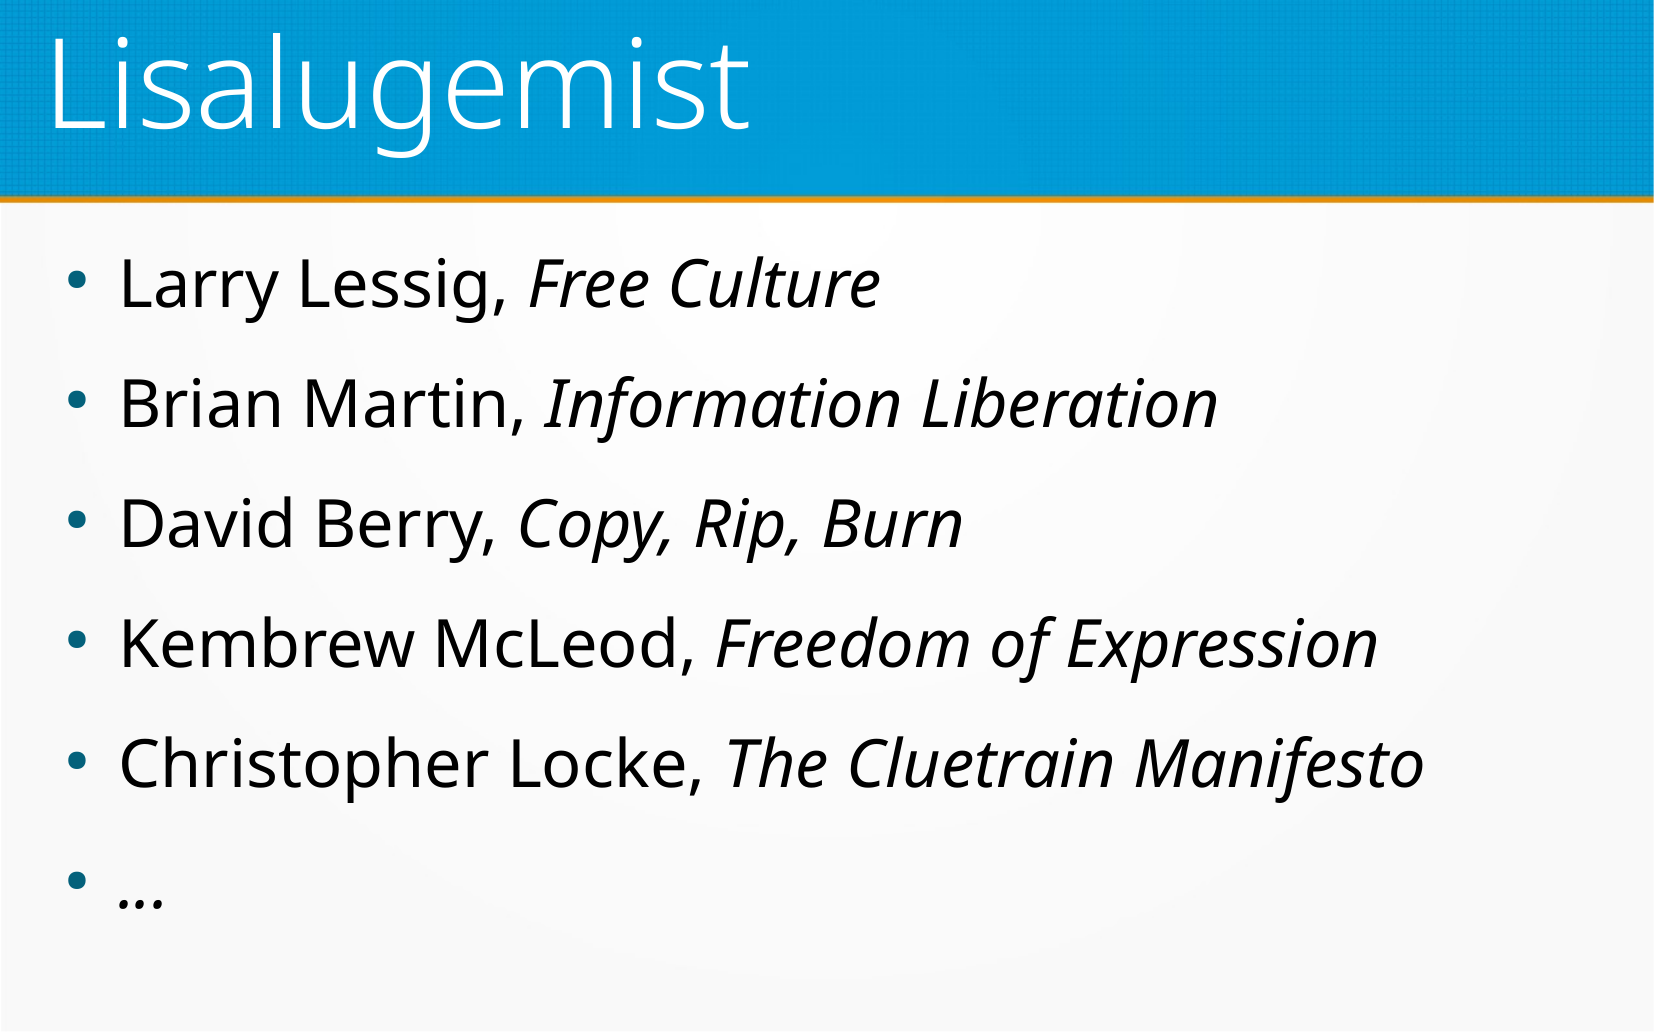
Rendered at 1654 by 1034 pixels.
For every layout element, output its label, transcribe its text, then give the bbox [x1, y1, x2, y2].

title Lisalugemist [43, 0, 1619, 166]
list Larry Lessig, Free Culture Brian Martin, Information Liberation David Berry, Copy, Rip, Burn Kembrew McLeod, Freedom of Expression Christopher Locke, The Cluetrain Manifesto ... [47, 236, 1607, 1002]
picture [0, 195, 1654, 1034]
